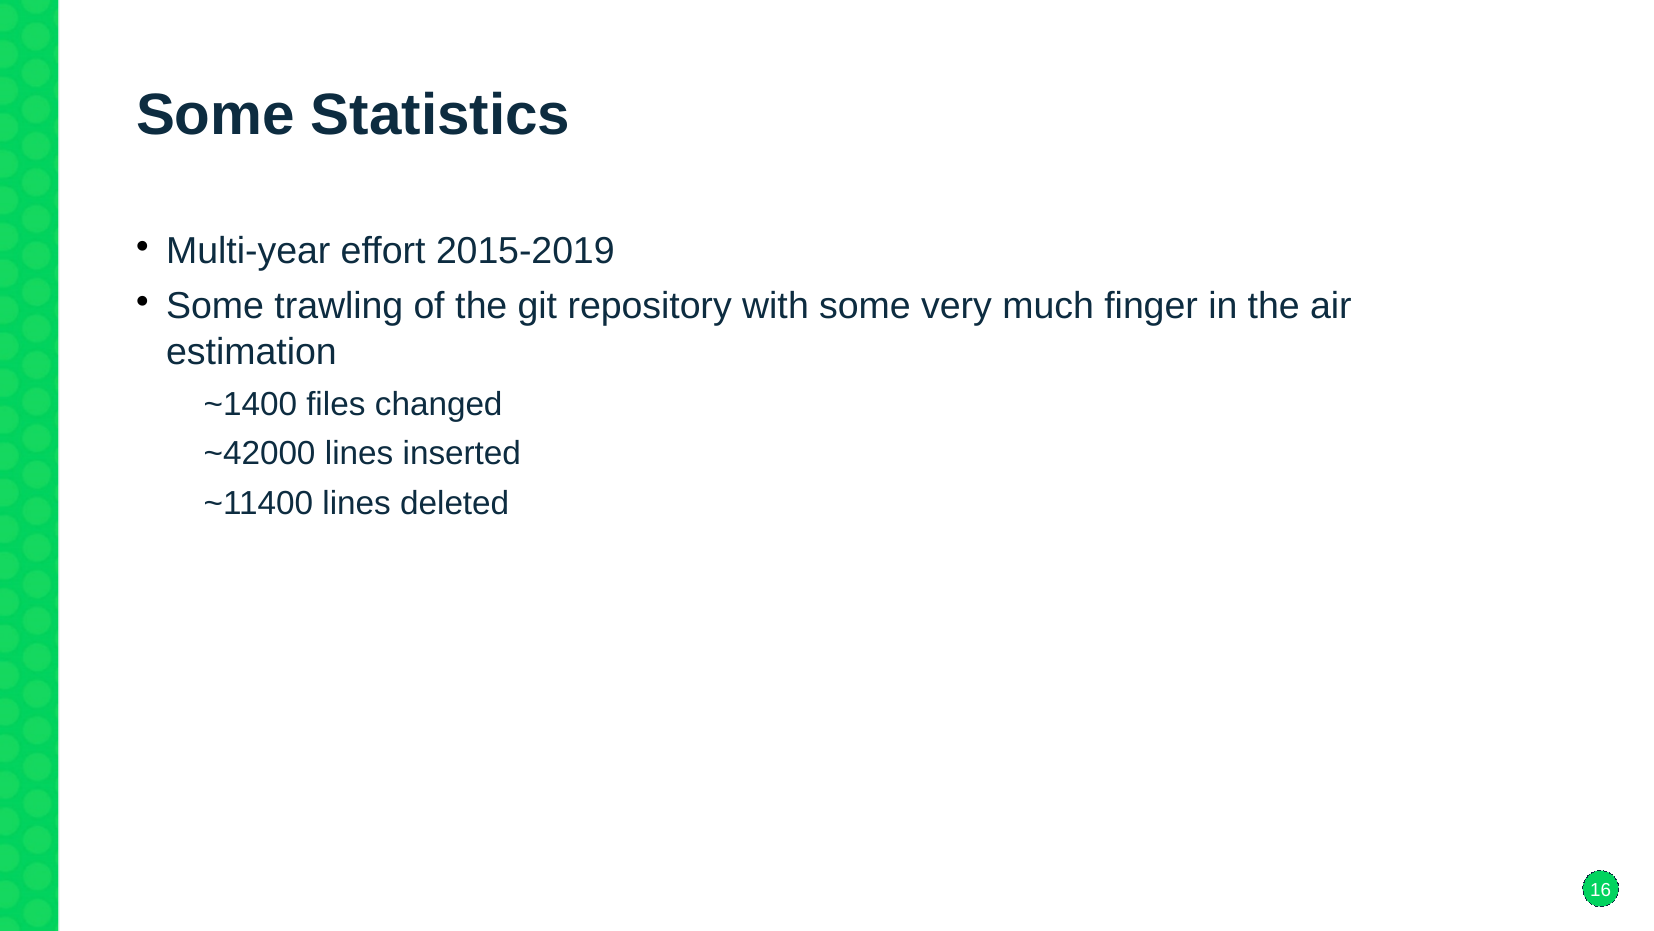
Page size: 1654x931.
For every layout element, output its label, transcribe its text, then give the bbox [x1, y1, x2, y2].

list Multi-year effort 2015-2019 Some trawling of the git repository with some very much finger in the air estimation ~1400 files changed ~42000 lines inserted ~11400 lines deleted [121, 217, 1531, 825]
title Some Statistics [121, 37, 1531, 193]
picture [0, 0, 76, 931]
